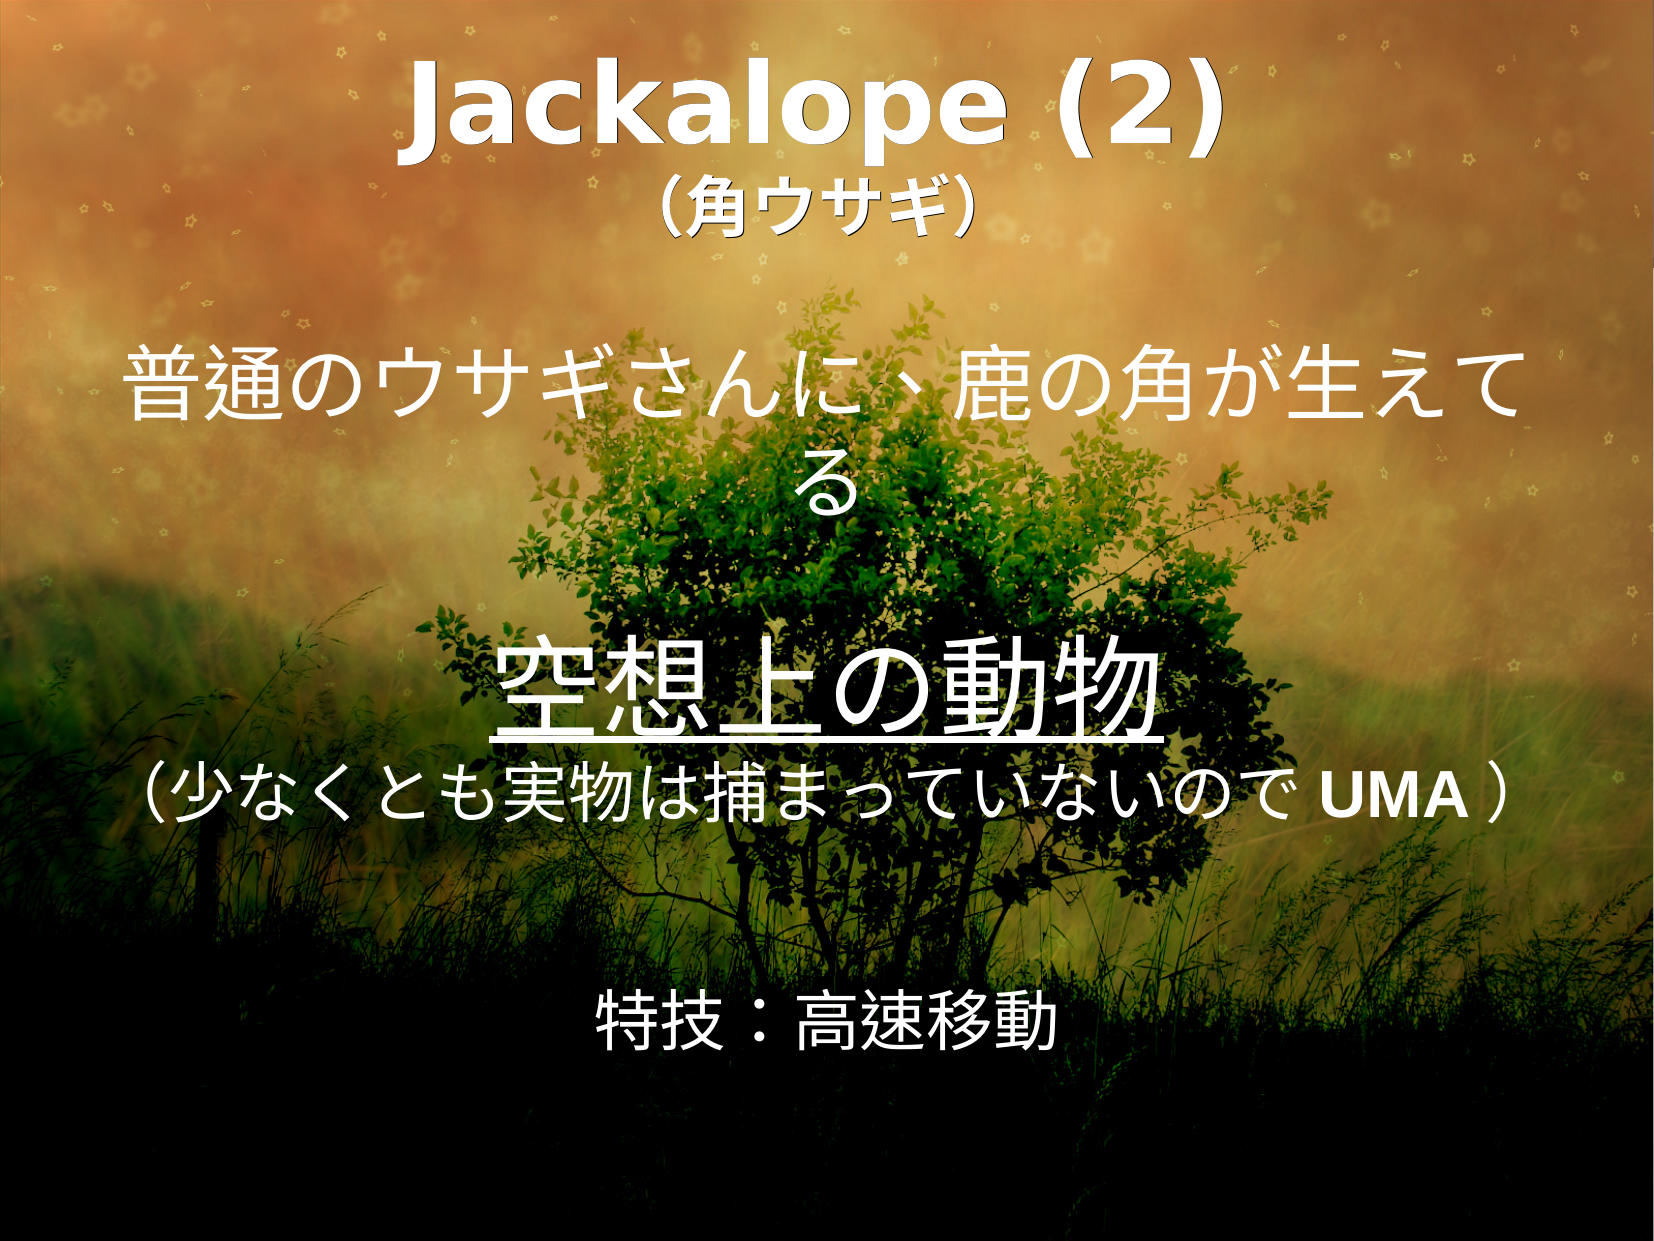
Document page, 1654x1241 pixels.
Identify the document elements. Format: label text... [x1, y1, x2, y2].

subtitle 普通のウサギさんに、鹿の角が生えてる 空想上の動物 （少なくとも実物は捕まっていないのでUMA） 特技：高速移動 [82, 290, 1571, 1109]
picture [0, 0, 1654, 1241]
text_box Jackalope (2) （角ウサギ） [383, 31, 1254, 255]
